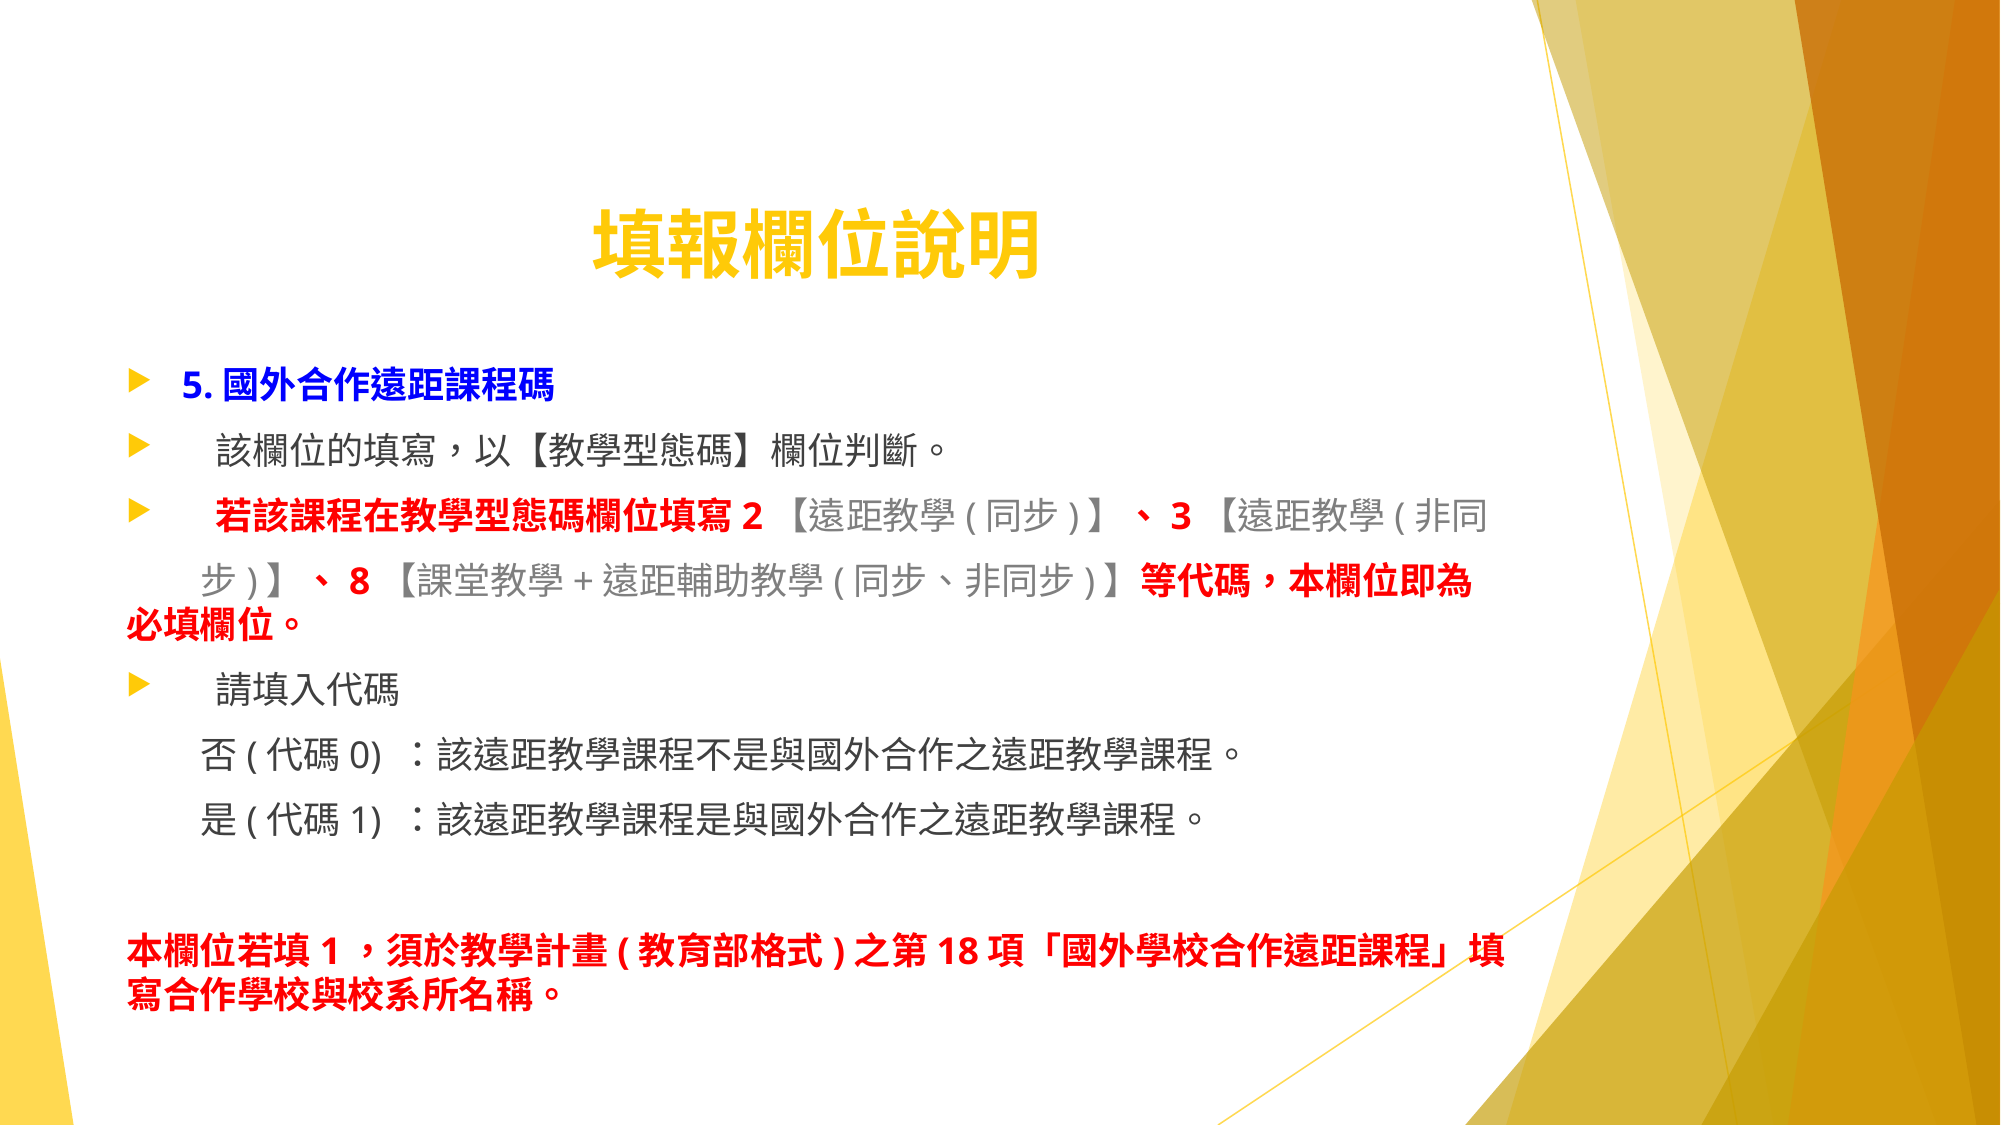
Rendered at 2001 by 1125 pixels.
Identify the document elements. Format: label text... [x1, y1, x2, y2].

title 填報欄位說明 [111, 99, 1522, 317]
list 5.國外合作遠距課程碼 該欄位的填寫，以【教學型態碼】欄位判斷。 若該課程在教學型態碼欄位填寫2【遠距教學(同步)】、3【遠距教學(非同 步)】、8【課堂教學+遠距輔助教學(同步、非同步)】等代碼，本欄位即為必填欄位。 請填入代碼 否(代碼0) ：該遠距教學課程不是與國外合作之遠距教學課程。 是(代碼1) ：該遠距教學課程是與國外合作之遠距教學課程。 本欄位若填1，須於教學計畫(教育部格式)之第18項「國外學校合作遠距課程」填寫合作學校與校系所名稱。 [111, 354, 1522, 1044]
